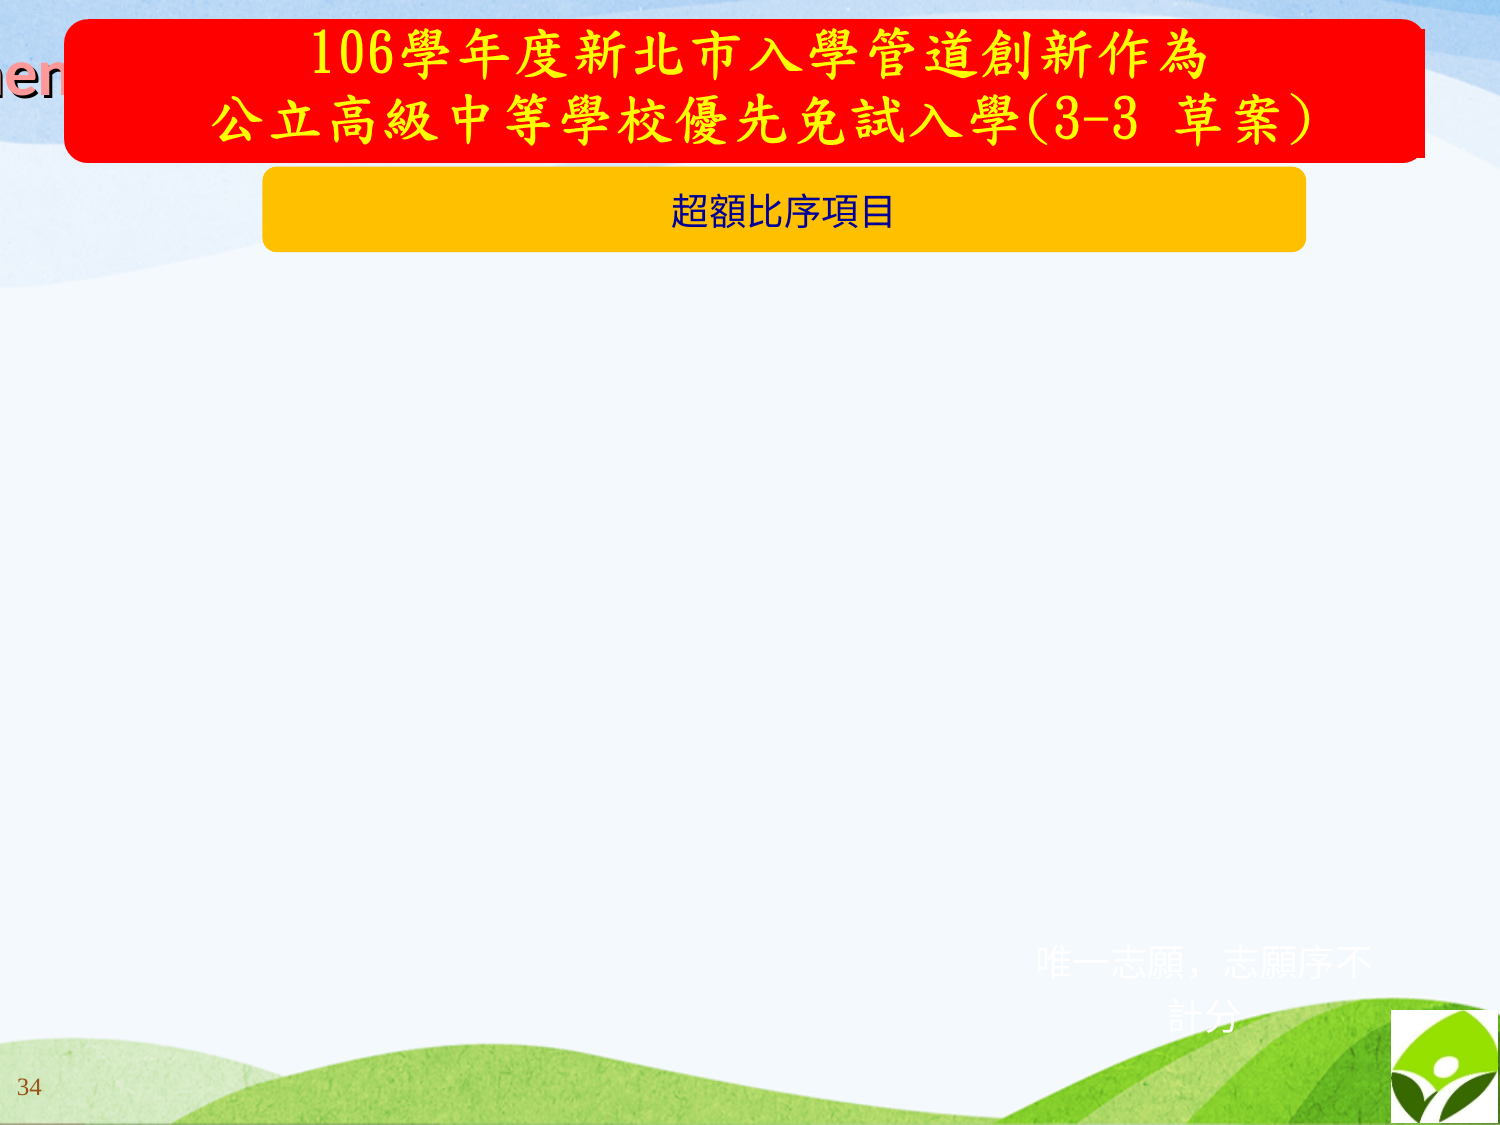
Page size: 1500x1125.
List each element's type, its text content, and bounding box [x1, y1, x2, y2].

picture [0, 0, 1500, 1125]
text_box 超額比序項目 [262, 166, 1307, 253]
text_box 34 [2, 1068, 96, 1107]
